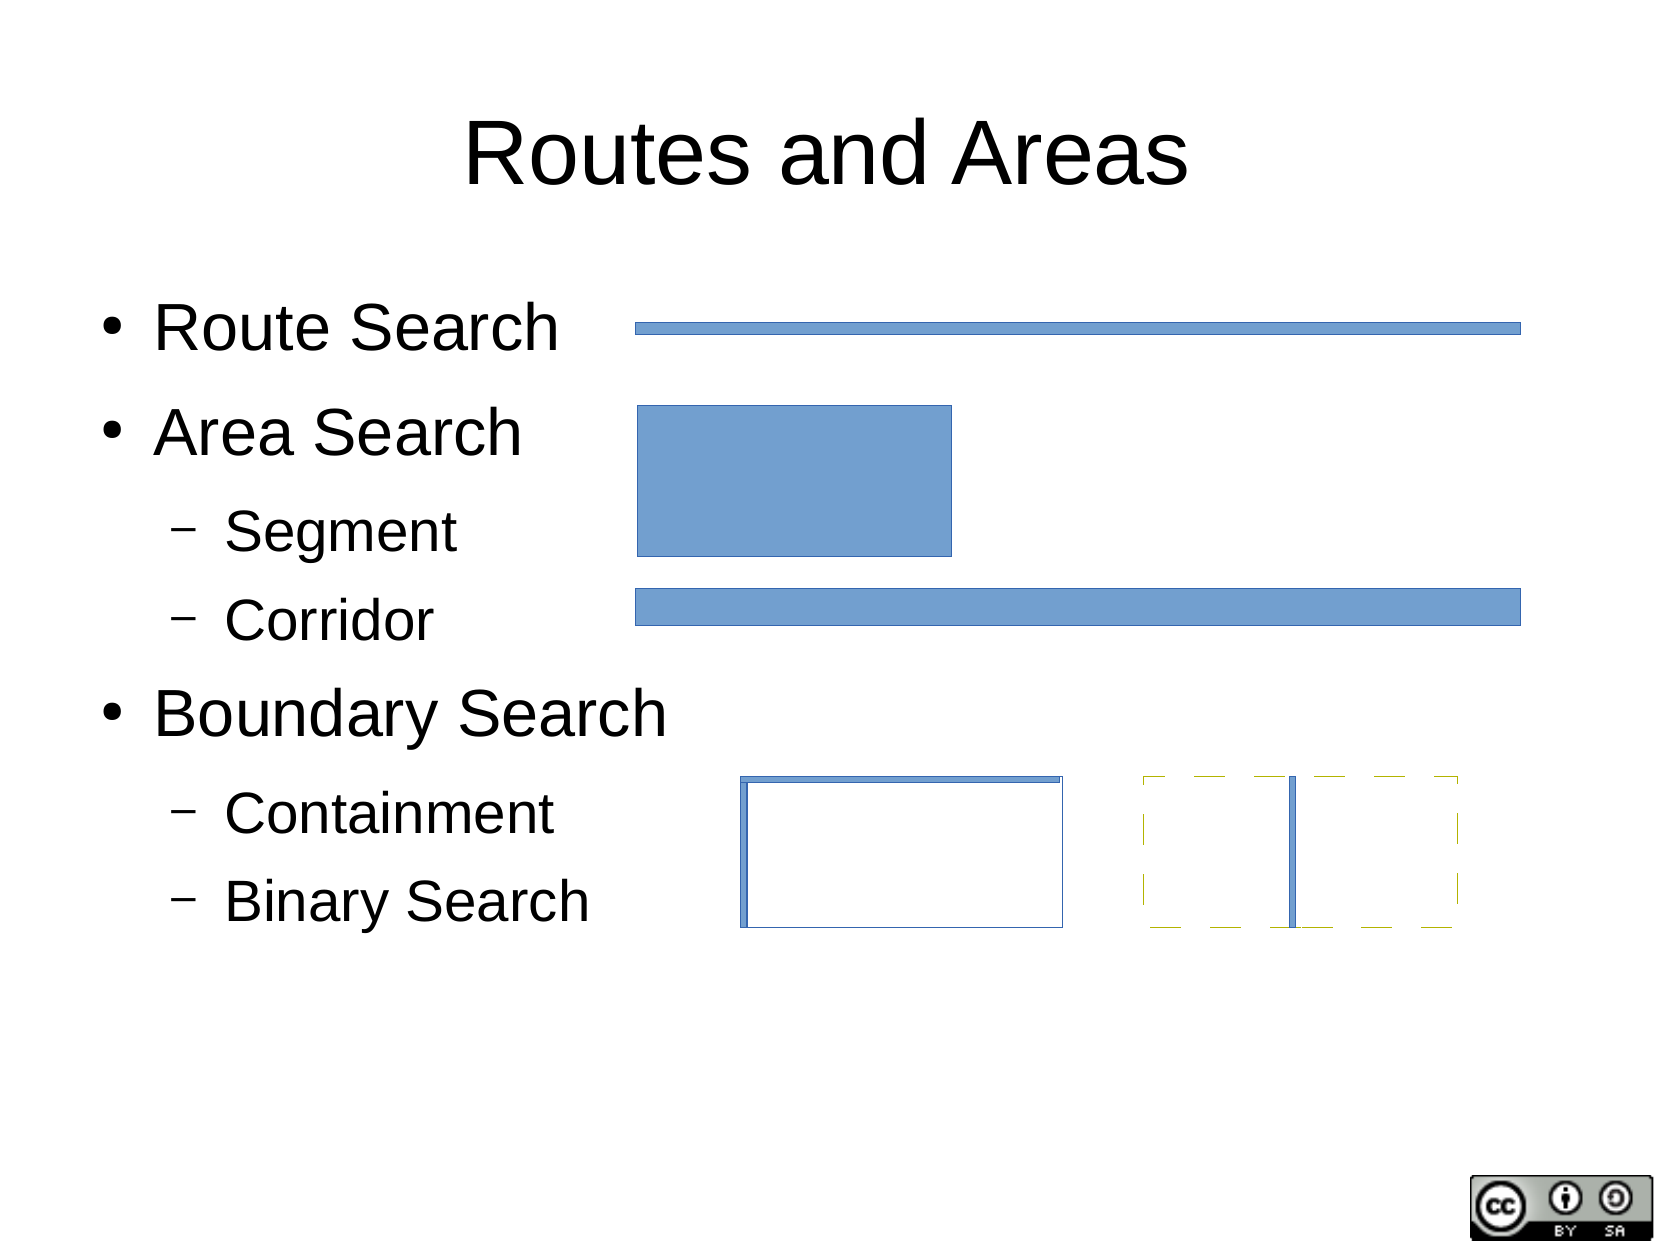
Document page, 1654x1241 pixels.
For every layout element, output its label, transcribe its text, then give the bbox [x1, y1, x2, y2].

text_box [635, 588, 1521, 626]
text_box [1289, 776, 1296, 928]
text_box [740, 776, 1060, 928]
picture [1470, 1175, 1654, 1241]
text_box [637, 405, 952, 557]
title Routes and Areas [82, 49, 1571, 257]
list Route Search Area Search Segment Corridor Boundary Search Containment Binary Search [82, 290, 1571, 1010]
text_box [635, 322, 1521, 335]
